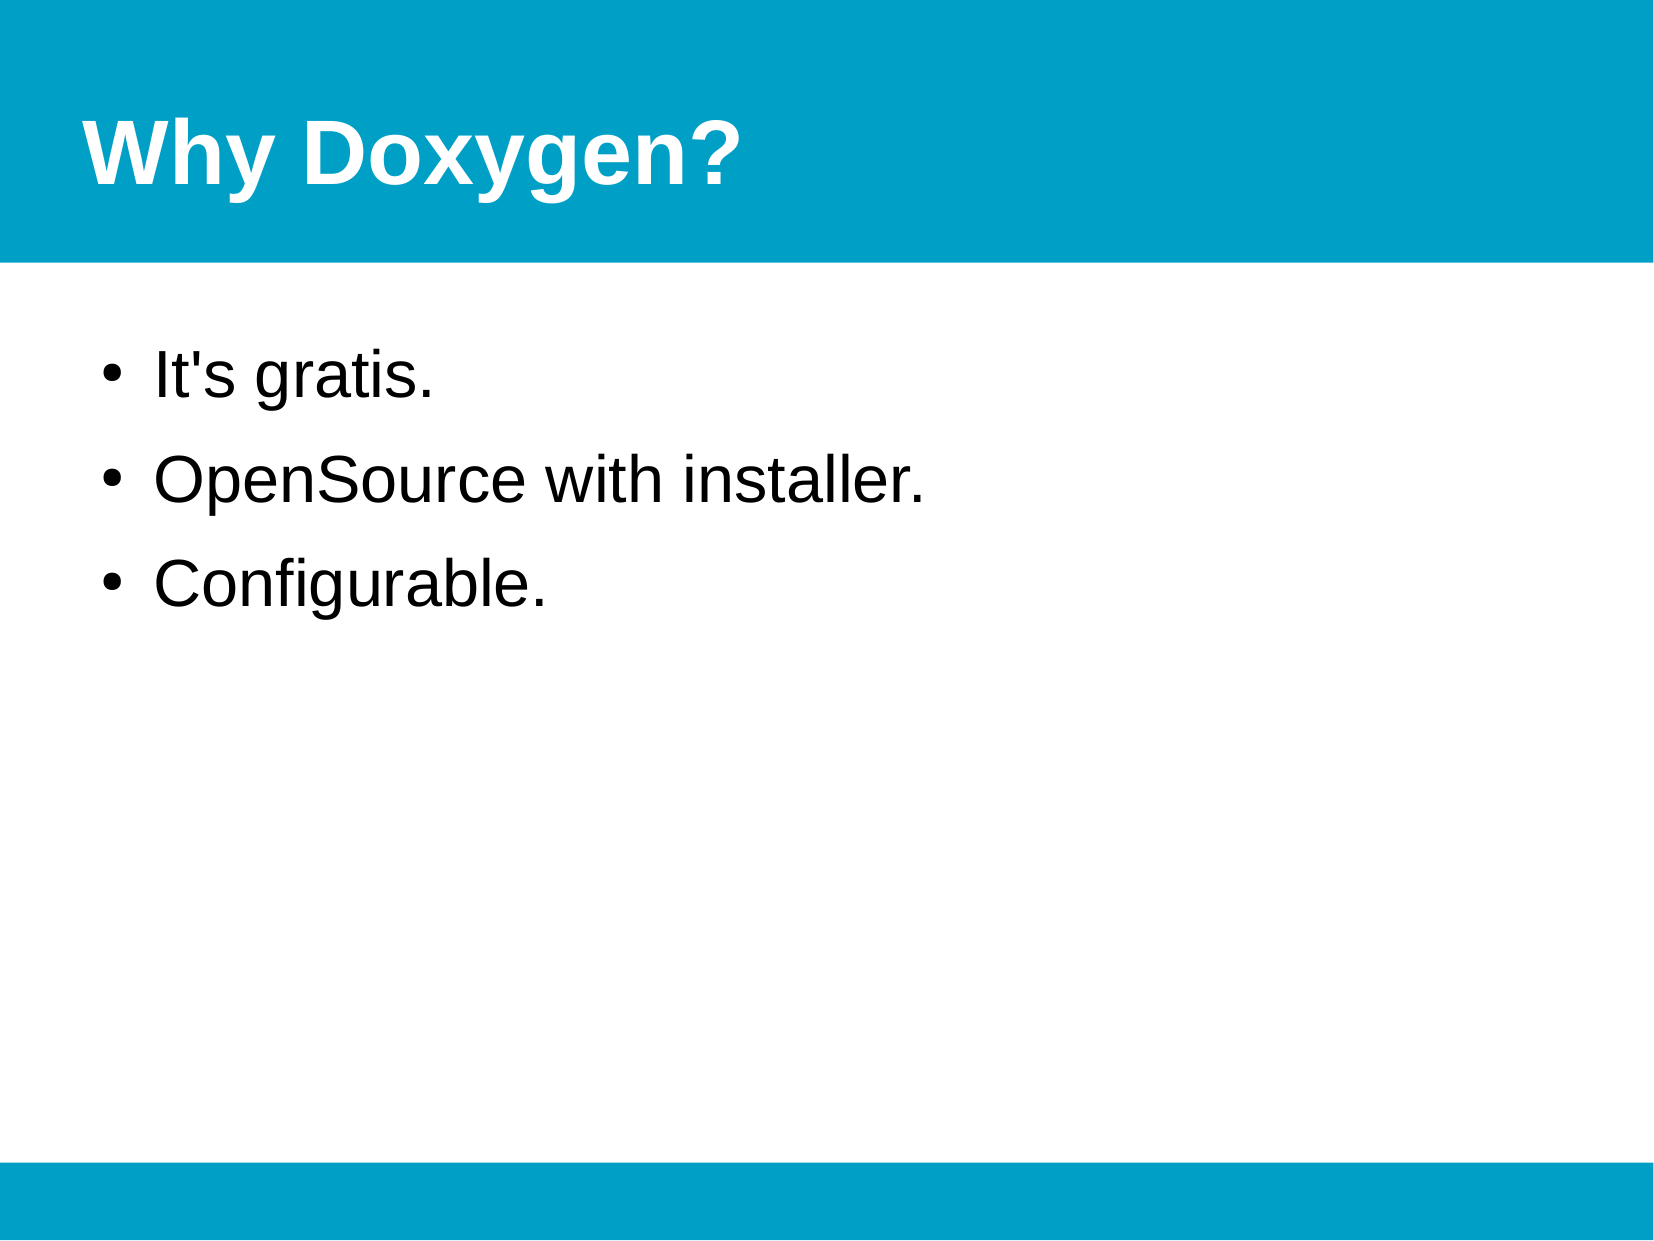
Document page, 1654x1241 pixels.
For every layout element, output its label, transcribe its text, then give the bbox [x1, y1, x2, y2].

title Why Doxygen? [82, 56, 1571, 250]
list It's gratis. OpenSource with installer. Configurable. [82, 337, 1571, 1094]
